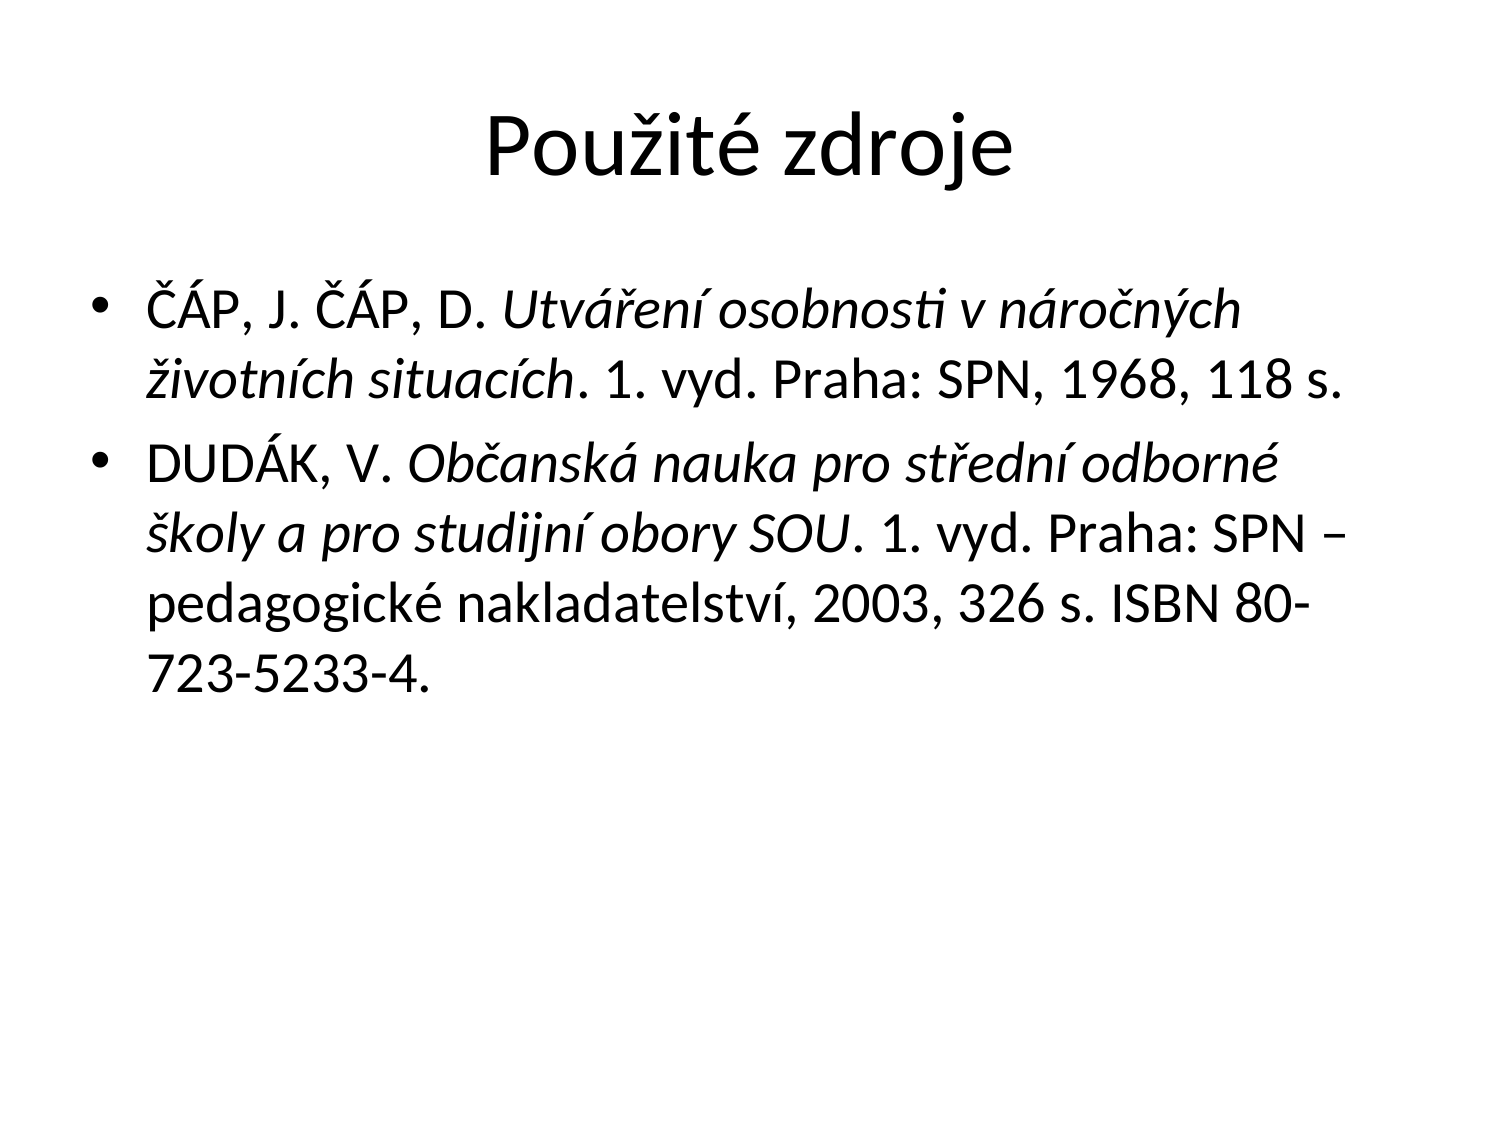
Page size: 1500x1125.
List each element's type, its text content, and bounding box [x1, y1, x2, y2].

title Použité zdroje [75, 45, 1426, 233]
list ČÁP, J. ČÁP, D. Utváření osobnosti v náročných životních situacích. 1. vyd. Praha: SPN, 1968, 118 s. DUDÁK, V. Občanská nauka pro střední odborné školy a pro studijní obory SOU. 1. vyd. Praha: SPN – pedagogické nakladatelství, 2003, 326 s. ISBN 80-723-5233-4. [75, 262, 1426, 1006]
